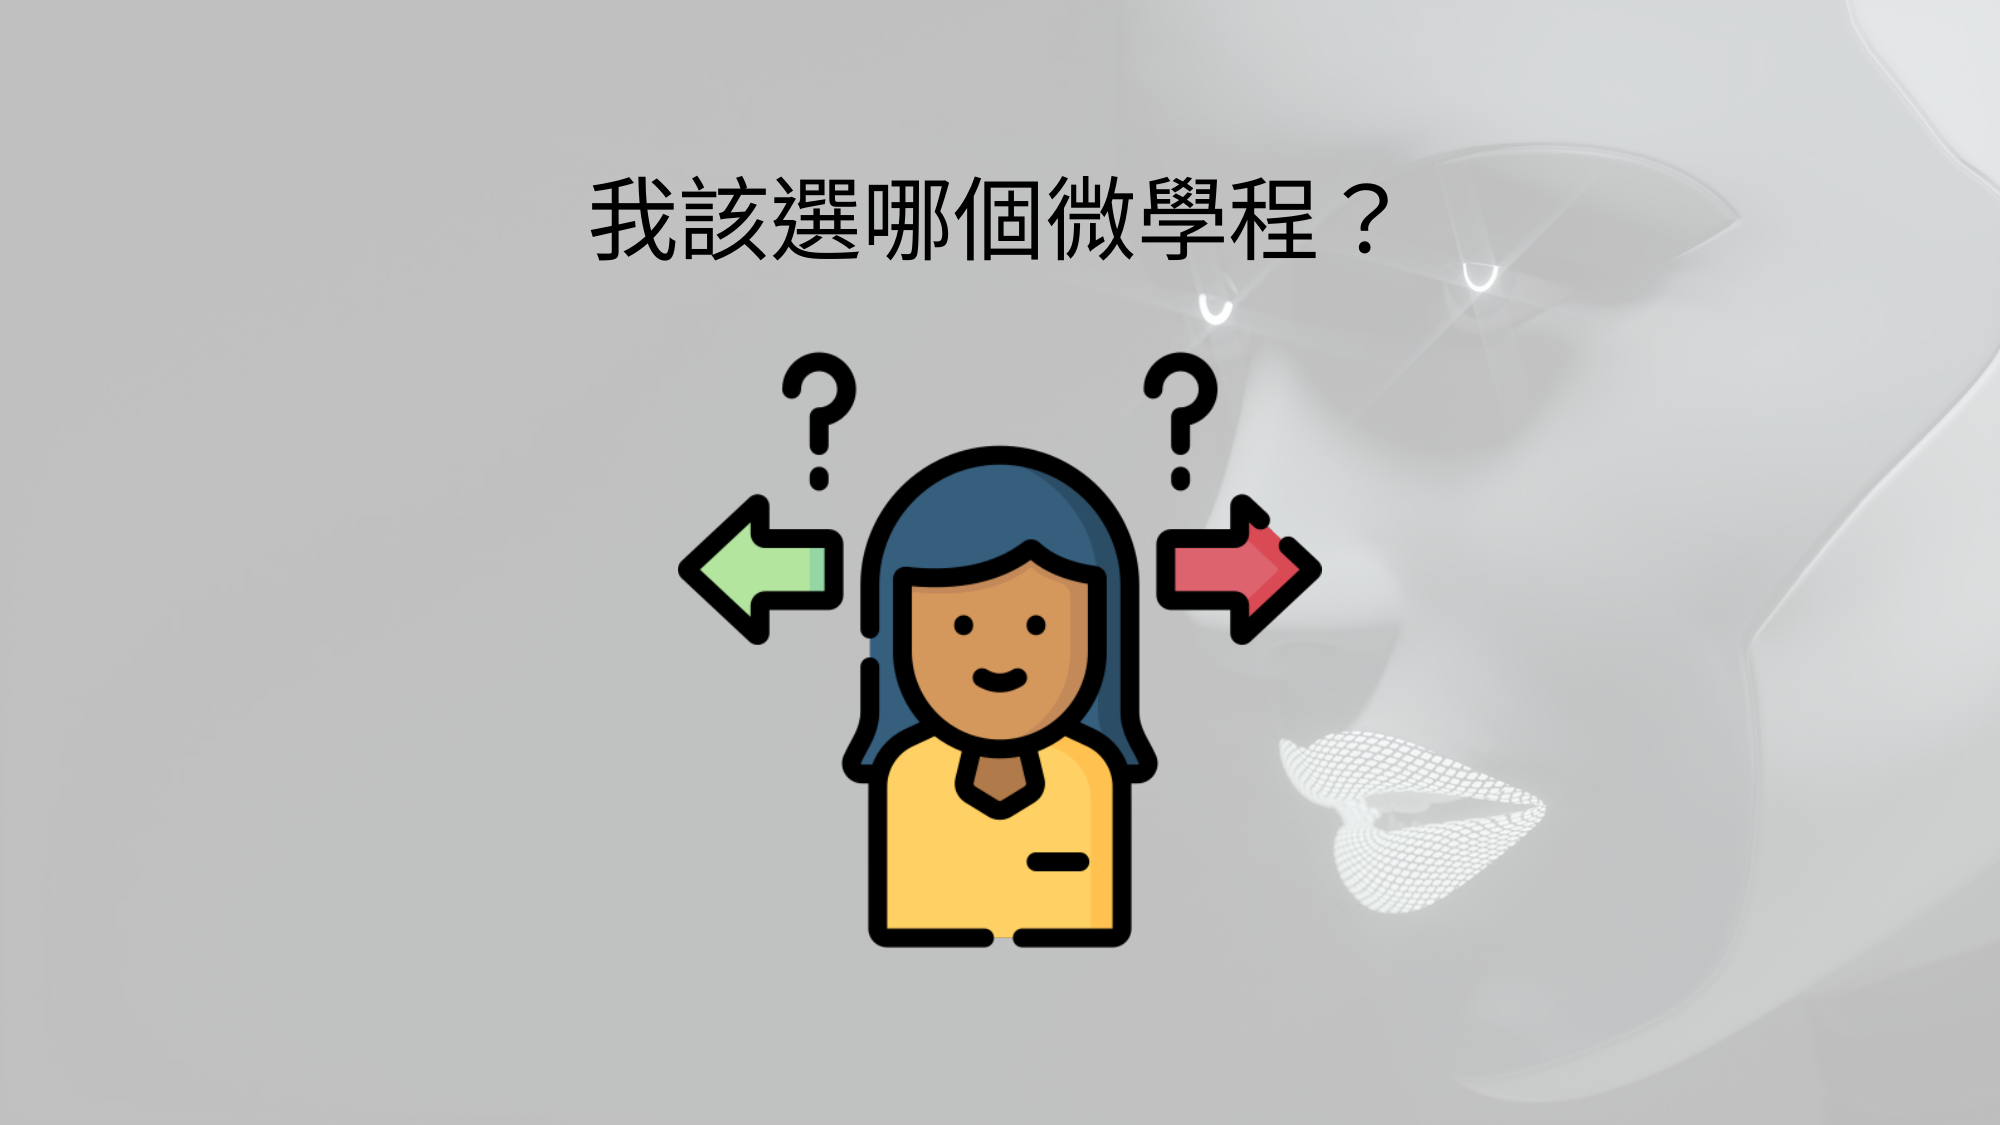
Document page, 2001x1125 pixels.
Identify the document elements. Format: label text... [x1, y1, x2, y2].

title 我該選哪個微學程？ [137, 108, 1863, 326]
picture [678, 328, 1322, 972]
